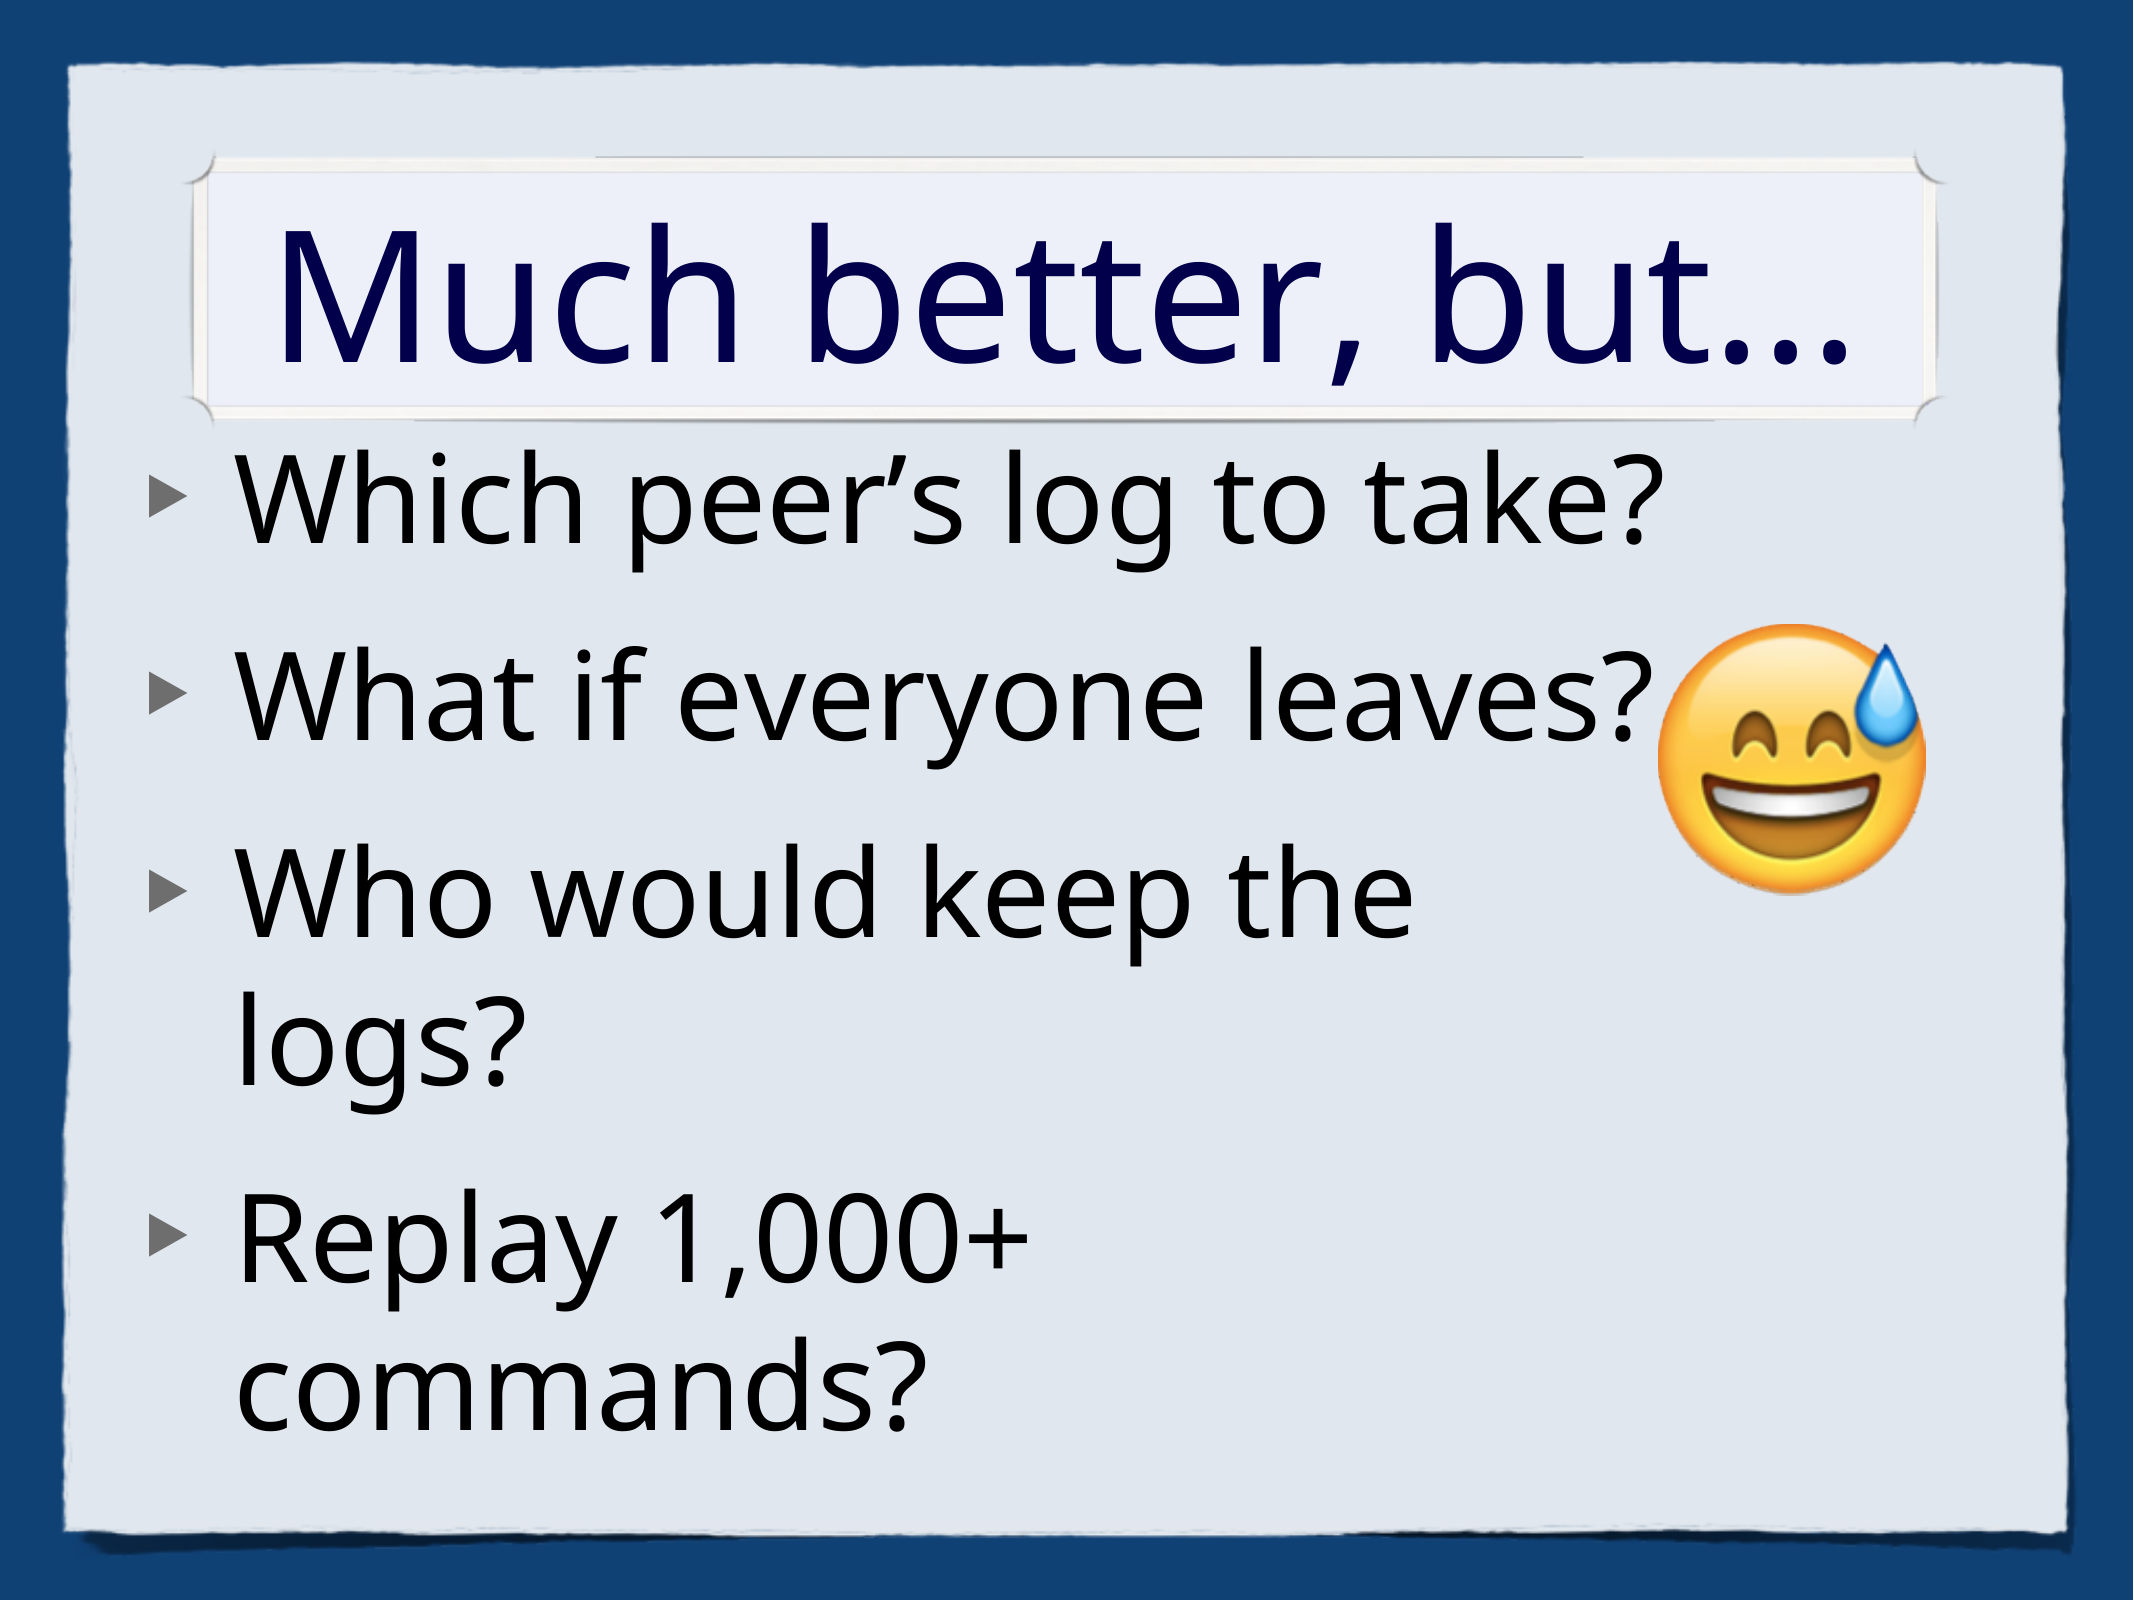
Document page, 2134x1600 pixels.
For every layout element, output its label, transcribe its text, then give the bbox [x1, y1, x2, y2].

picture [54, 52, 2078, 1559]
text_box Which peer’s log to take? What if everyone leaves? Who would keep the logs? Replay 1,000+ commands? [139, 558, 1738, 1317]
